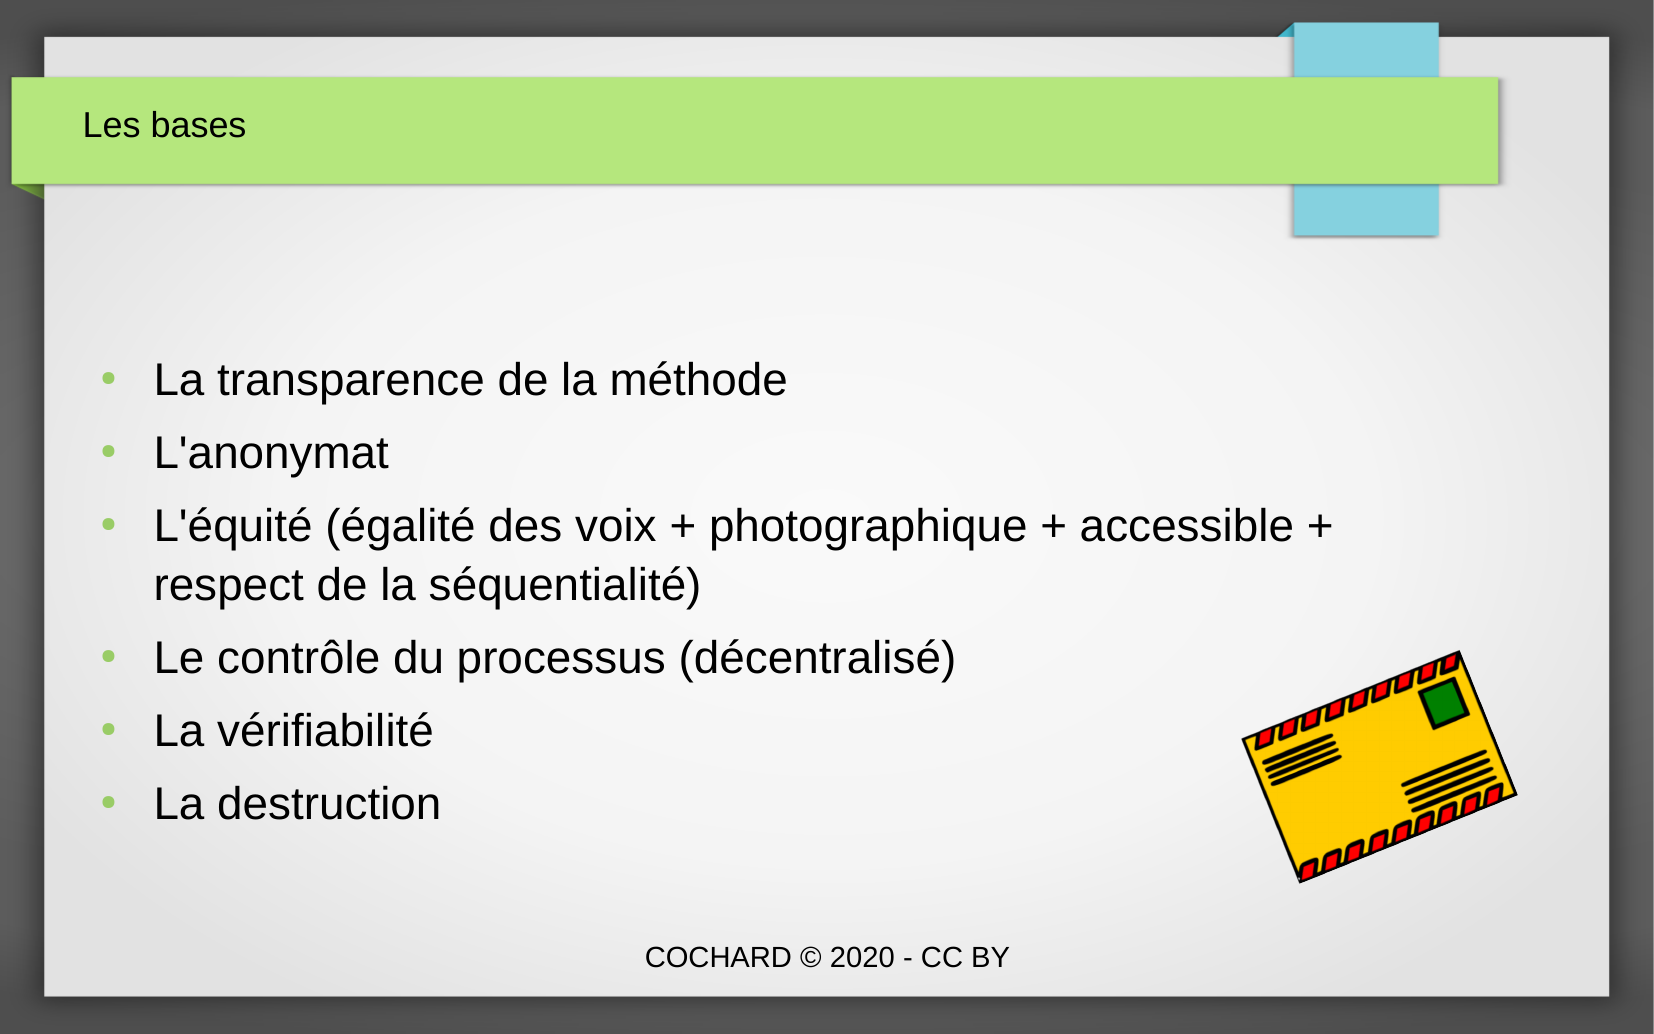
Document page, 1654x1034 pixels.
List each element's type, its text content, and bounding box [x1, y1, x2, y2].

list La transparence de la méthode L'anonymat L'équité (égalité des voix + photographique + accessible + respect de la séquentialité) Le contrôle du processus (décentralisé) La vérifiabilité La destruction [82, 249, 1571, 849]
picture [0, 0, 1654, 1034]
title Les bases [82, 39, 1235, 210]
